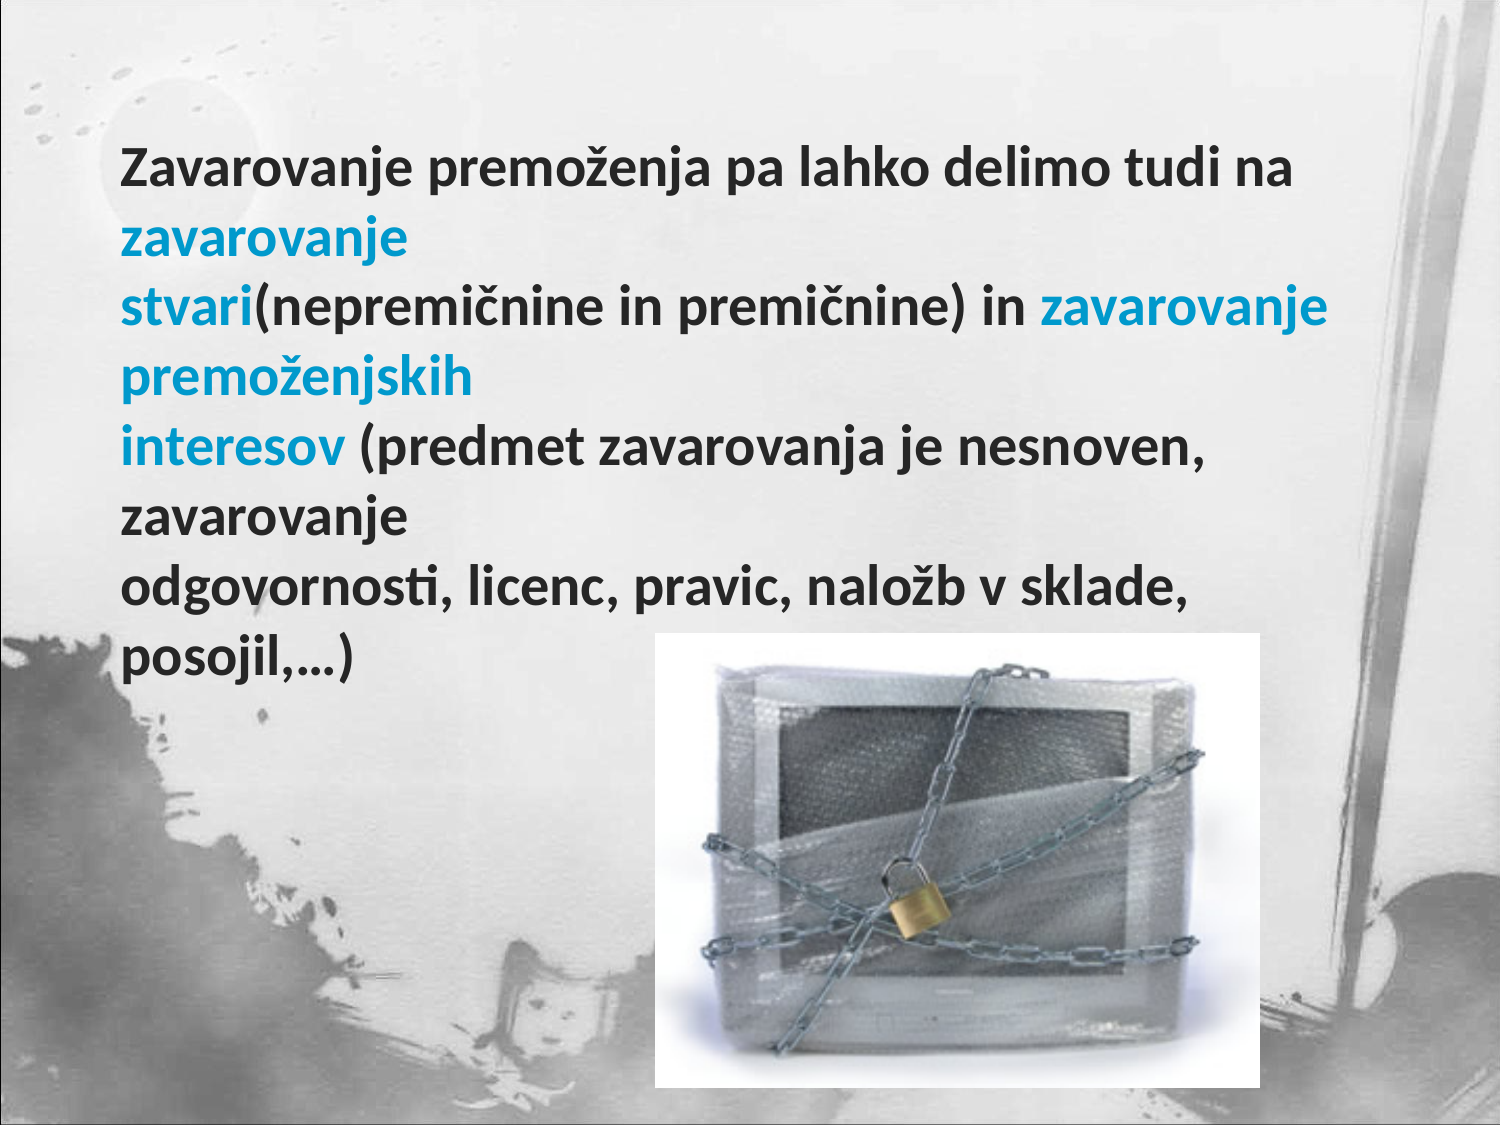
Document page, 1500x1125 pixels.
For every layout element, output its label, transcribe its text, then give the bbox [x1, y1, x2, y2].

list Zavarovanje premoženja pa lahko delimo tudi na zavarovanje stvari(nepremičnine in premičnine) in zavarovanje premoženjskih interesov (predmet zavarovanja je nesnoven, zavarovanje odgovornosti, licenc, pravic, naložb v sklade, posojil,…) [105, 70, 1456, 827]
picture [0, 0, 1500, 1125]
